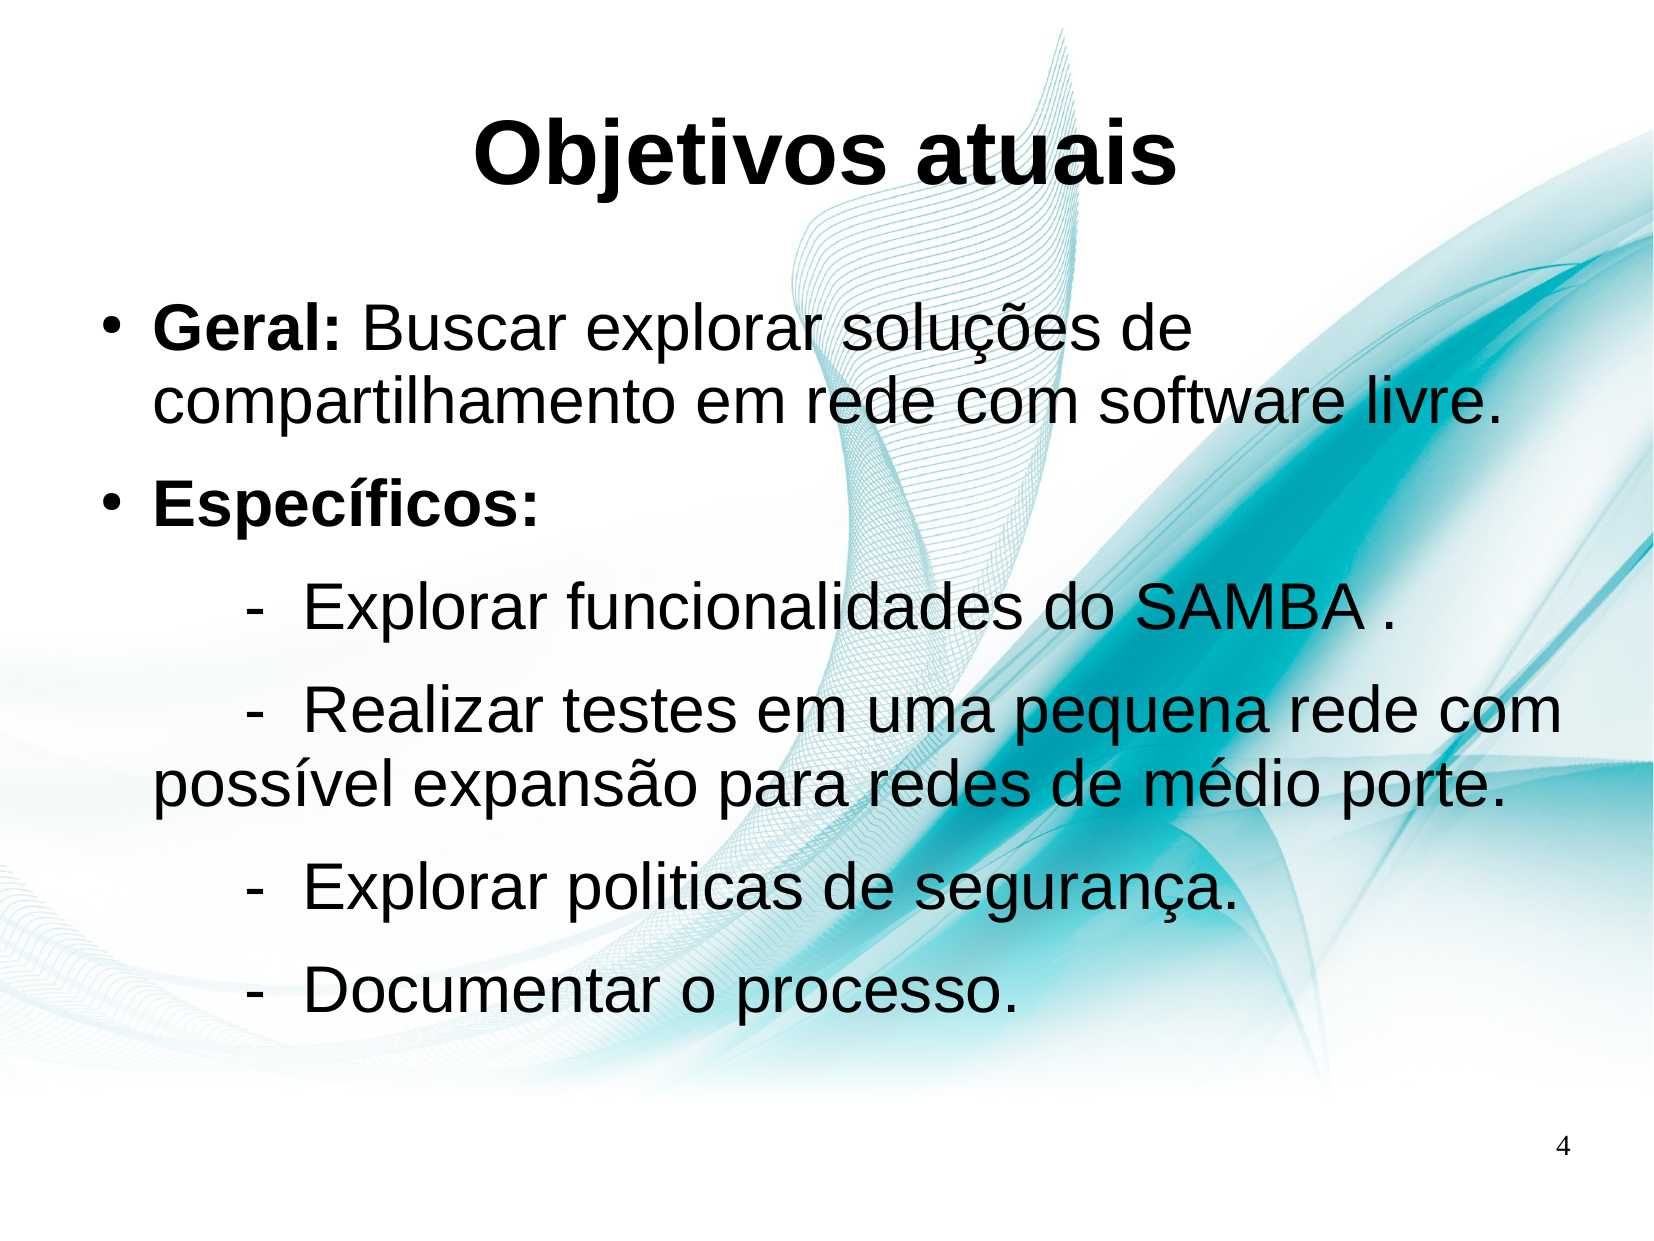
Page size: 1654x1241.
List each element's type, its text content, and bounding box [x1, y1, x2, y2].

title Objetivos atuais [82, 56, 1571, 250]
picture [0, 27, 1654, 1123]
list Geral: Buscar explorar soluções de compartilhamento em rede com software livre. Específicos: - Explorar funcionalidades do SAMBA . - Realizar testes em uma pequena rede com possível expansão para redes de médio porte. - Explorar politicas de segurança. - Documentar o processo. [82, 290, 1571, 1109]
